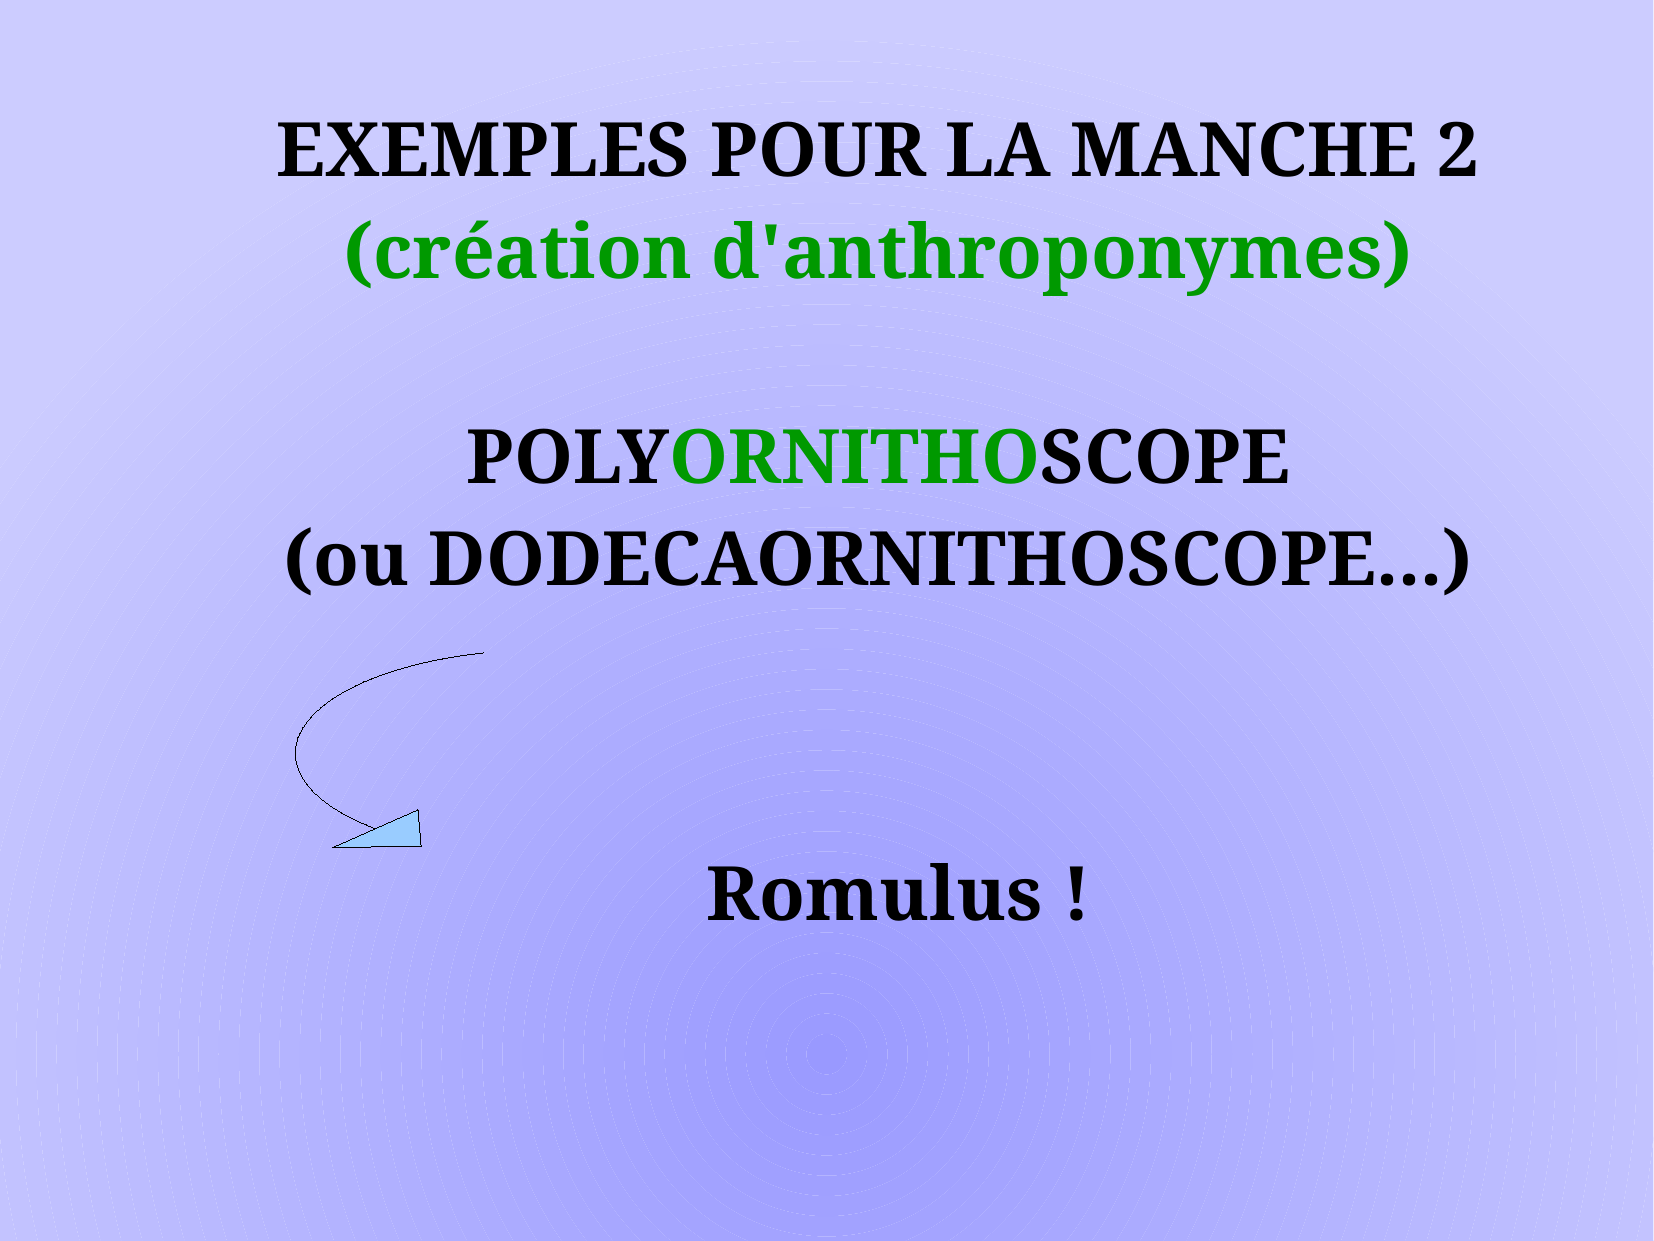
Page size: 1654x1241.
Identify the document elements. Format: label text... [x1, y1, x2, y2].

text_box [295, 652, 484, 848]
text_box Romulus ! [528, 832, 1270, 975]
text_box EXEMPLES POUR LA MANCHE 2 (création d'anthroponymes) POLYORNITHOSCOPE (ou DODECAORNITHOSCOPE...) [206, 88, 1551, 1241]
